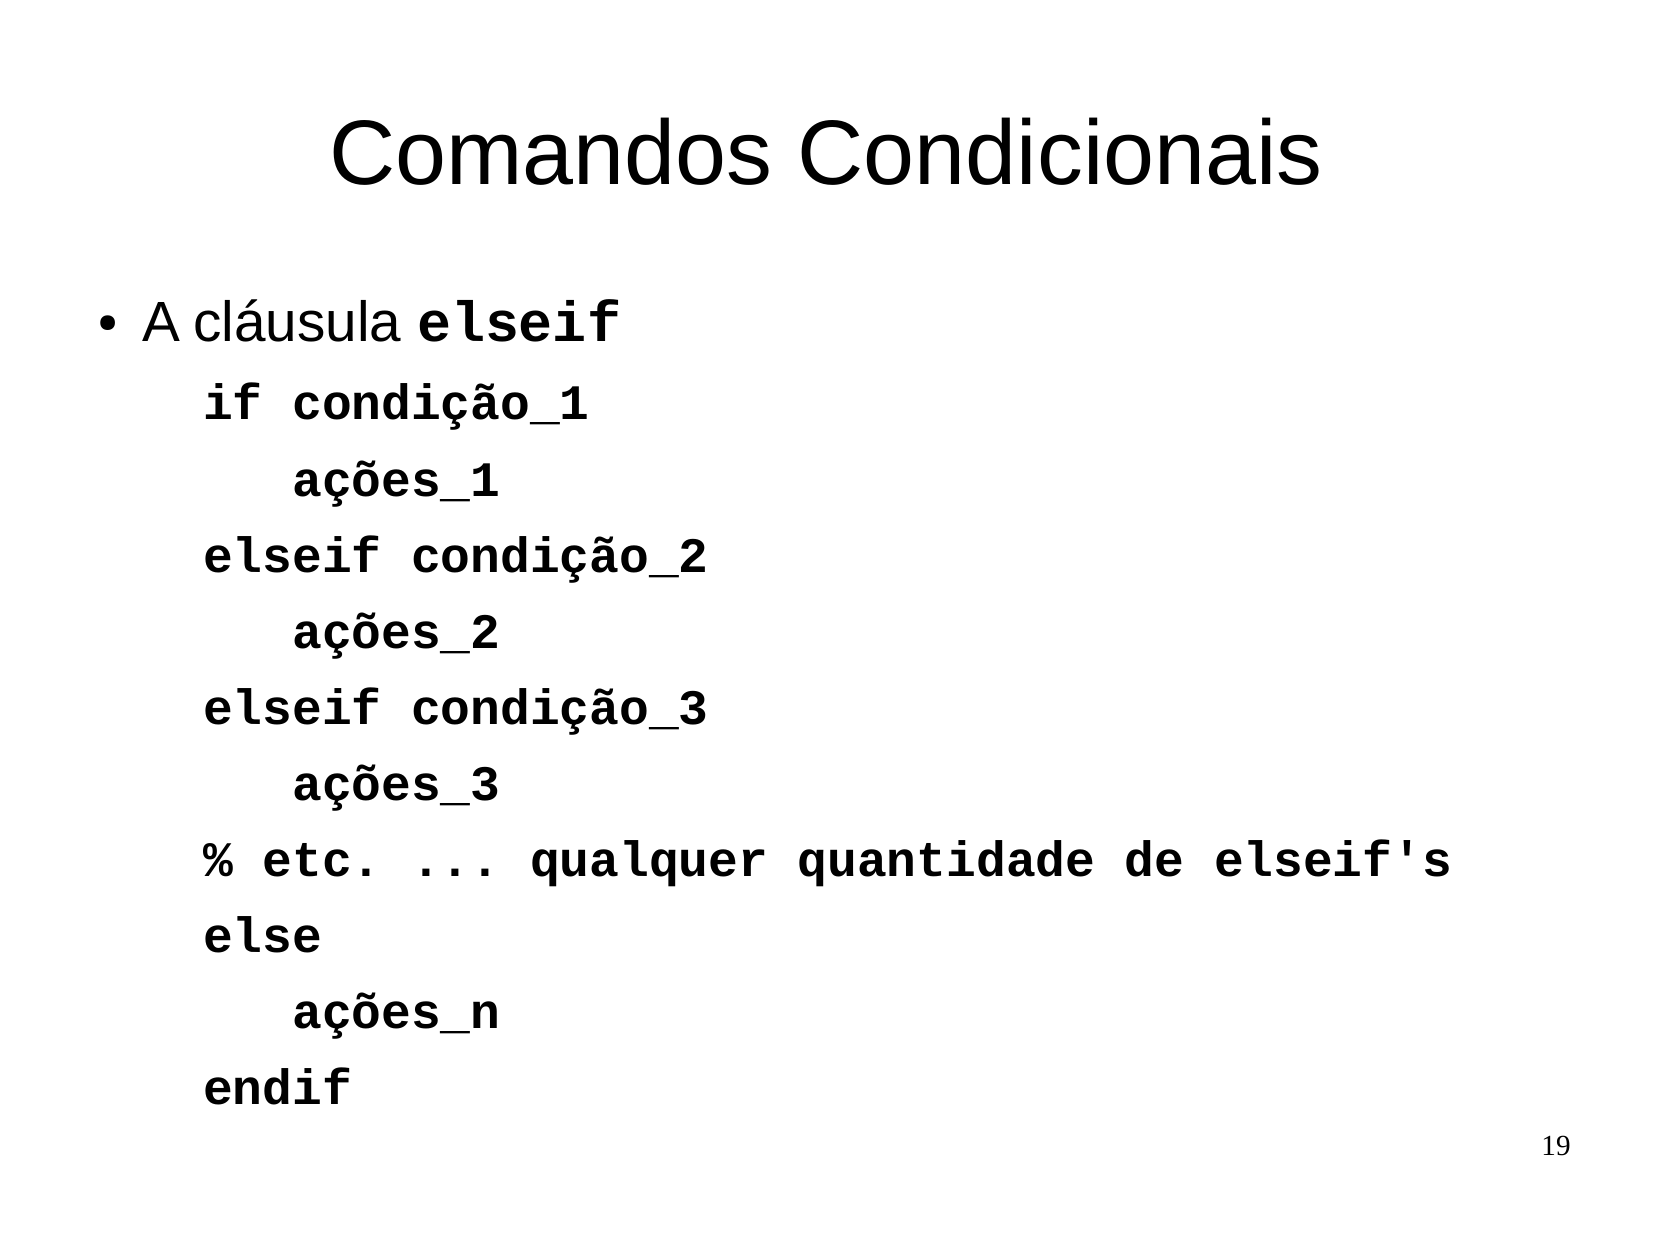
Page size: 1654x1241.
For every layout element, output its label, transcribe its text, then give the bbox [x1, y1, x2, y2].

list A cláusula elseif if condição_1 ações_1 elseif condição_2 ações_2 elseif condição_3 ações_3 % etc. ... qualquer quantidade de elseif's else ações_n endif [82, 290, 1571, 1123]
title Comandos Condicionais [82, 49, 1571, 257]
